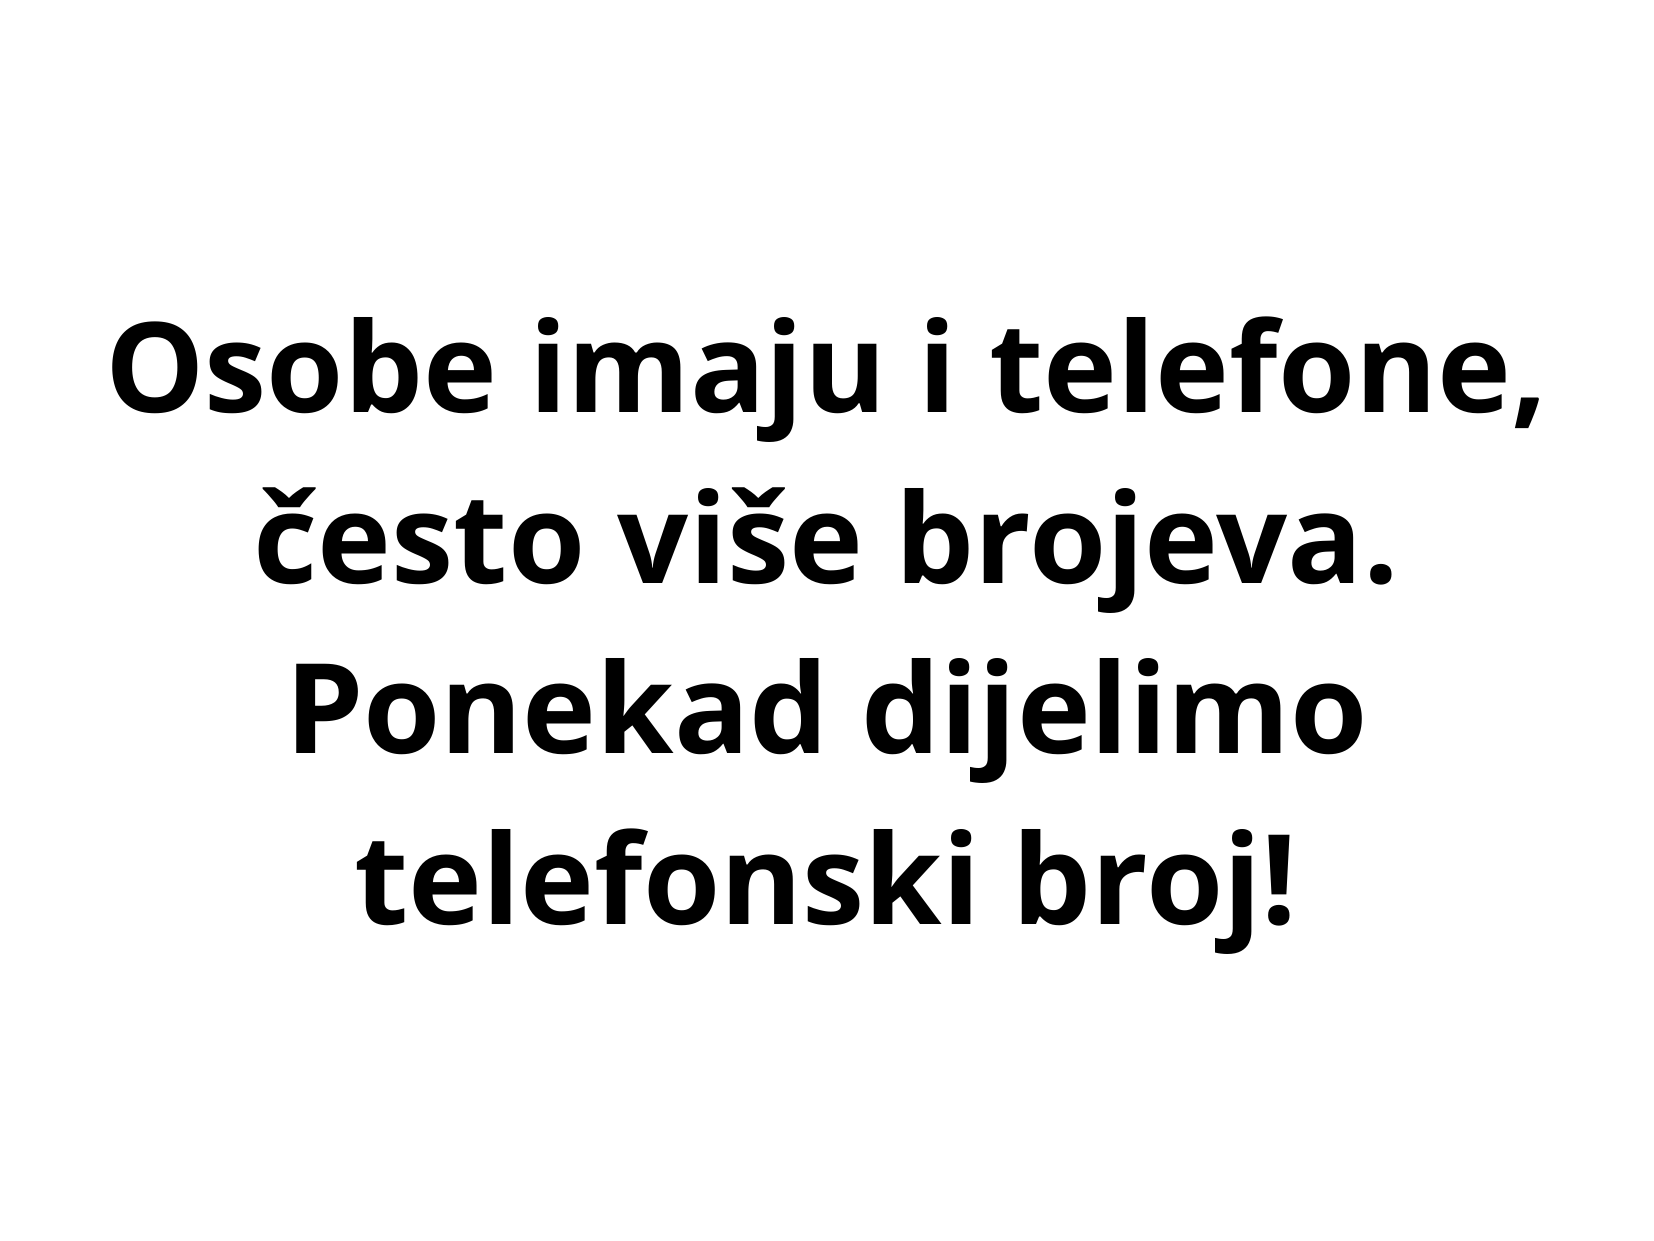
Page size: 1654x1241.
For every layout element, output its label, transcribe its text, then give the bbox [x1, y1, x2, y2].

title Osobe imaju i telefone, često više brojeva. Ponekad dijelimo telefonski broj! [82, 285, 1571, 956]
